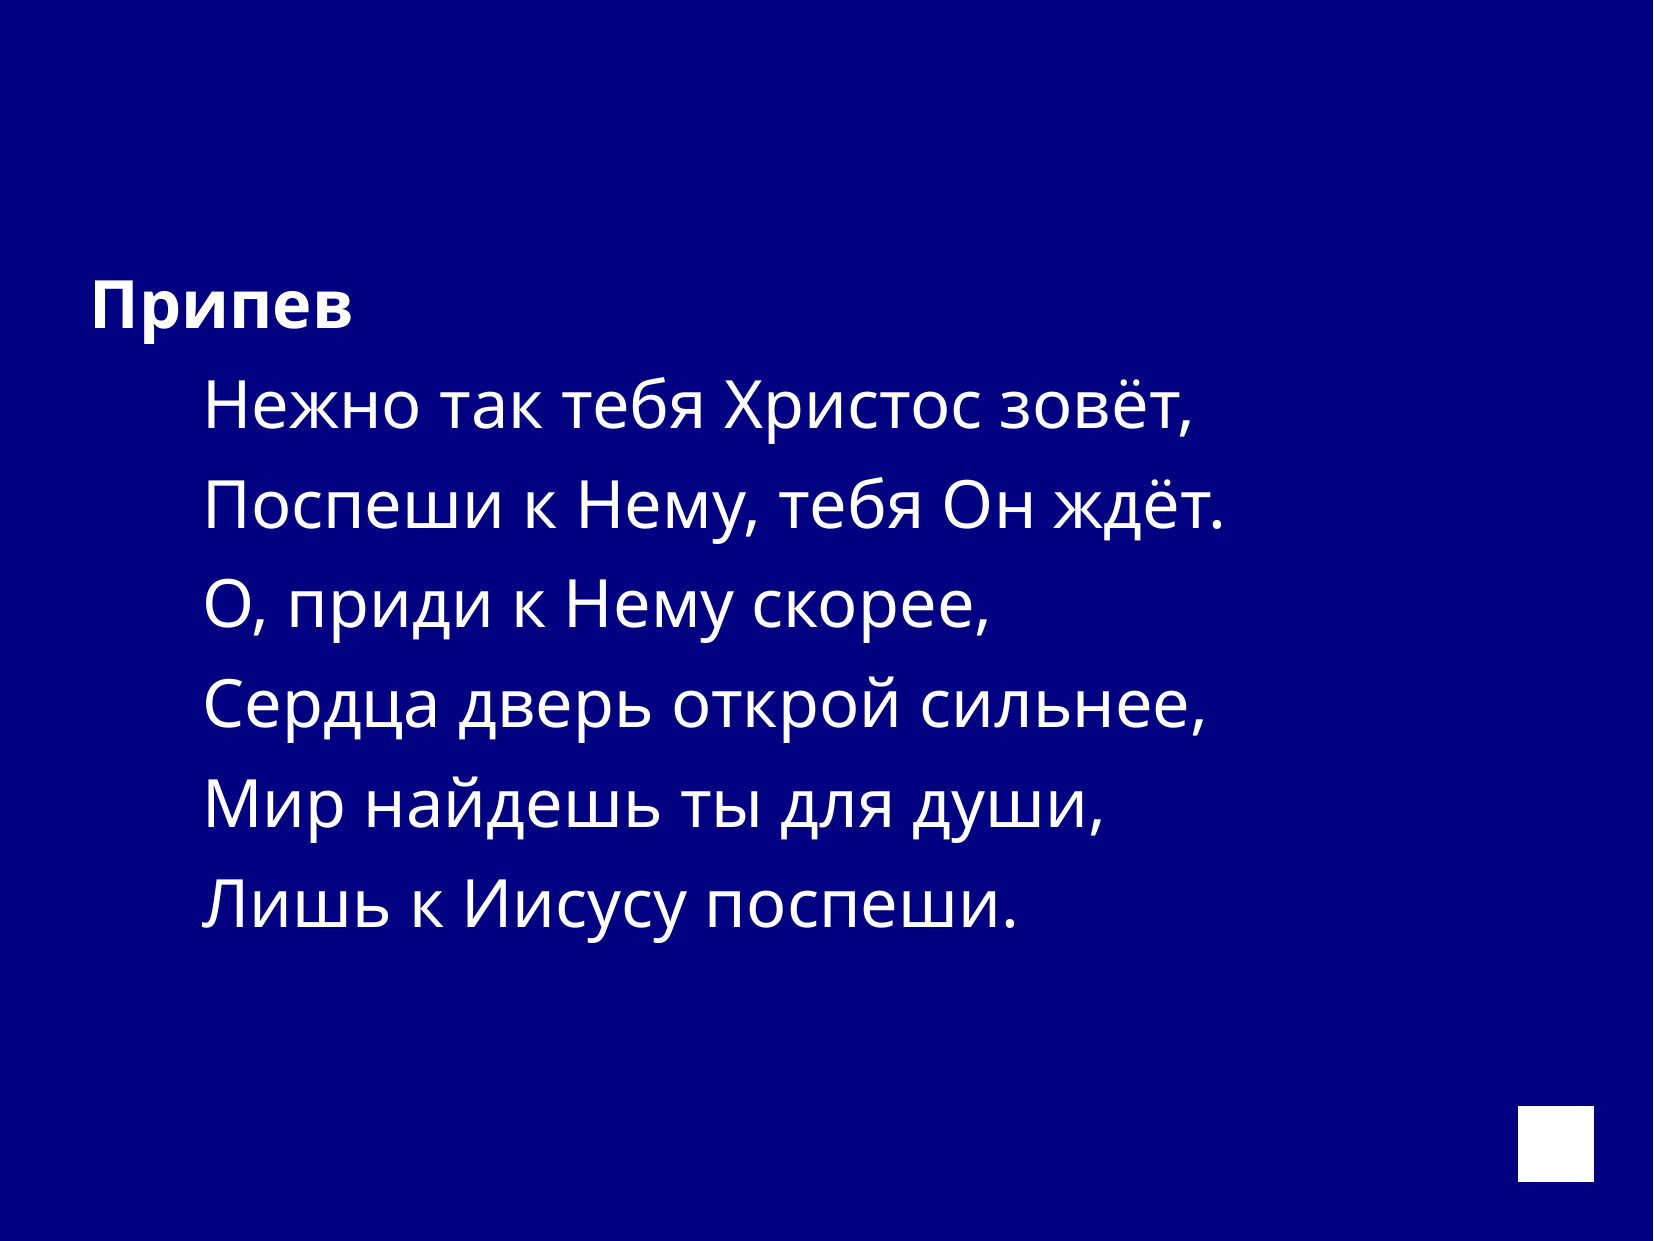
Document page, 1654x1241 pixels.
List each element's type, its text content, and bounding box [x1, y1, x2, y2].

text_box [1518, 1106, 1594, 1182]
text_box Припев Нежно так тебя Христос зовёт, Поспеши к Нему, тебя Он ждёт. О, приди к Нему скорее, Сердца дверь открой сильнее, Мир найдешь ты для души, Лишь к Иисусу поспеши. [75, 150, 1576, 1163]
